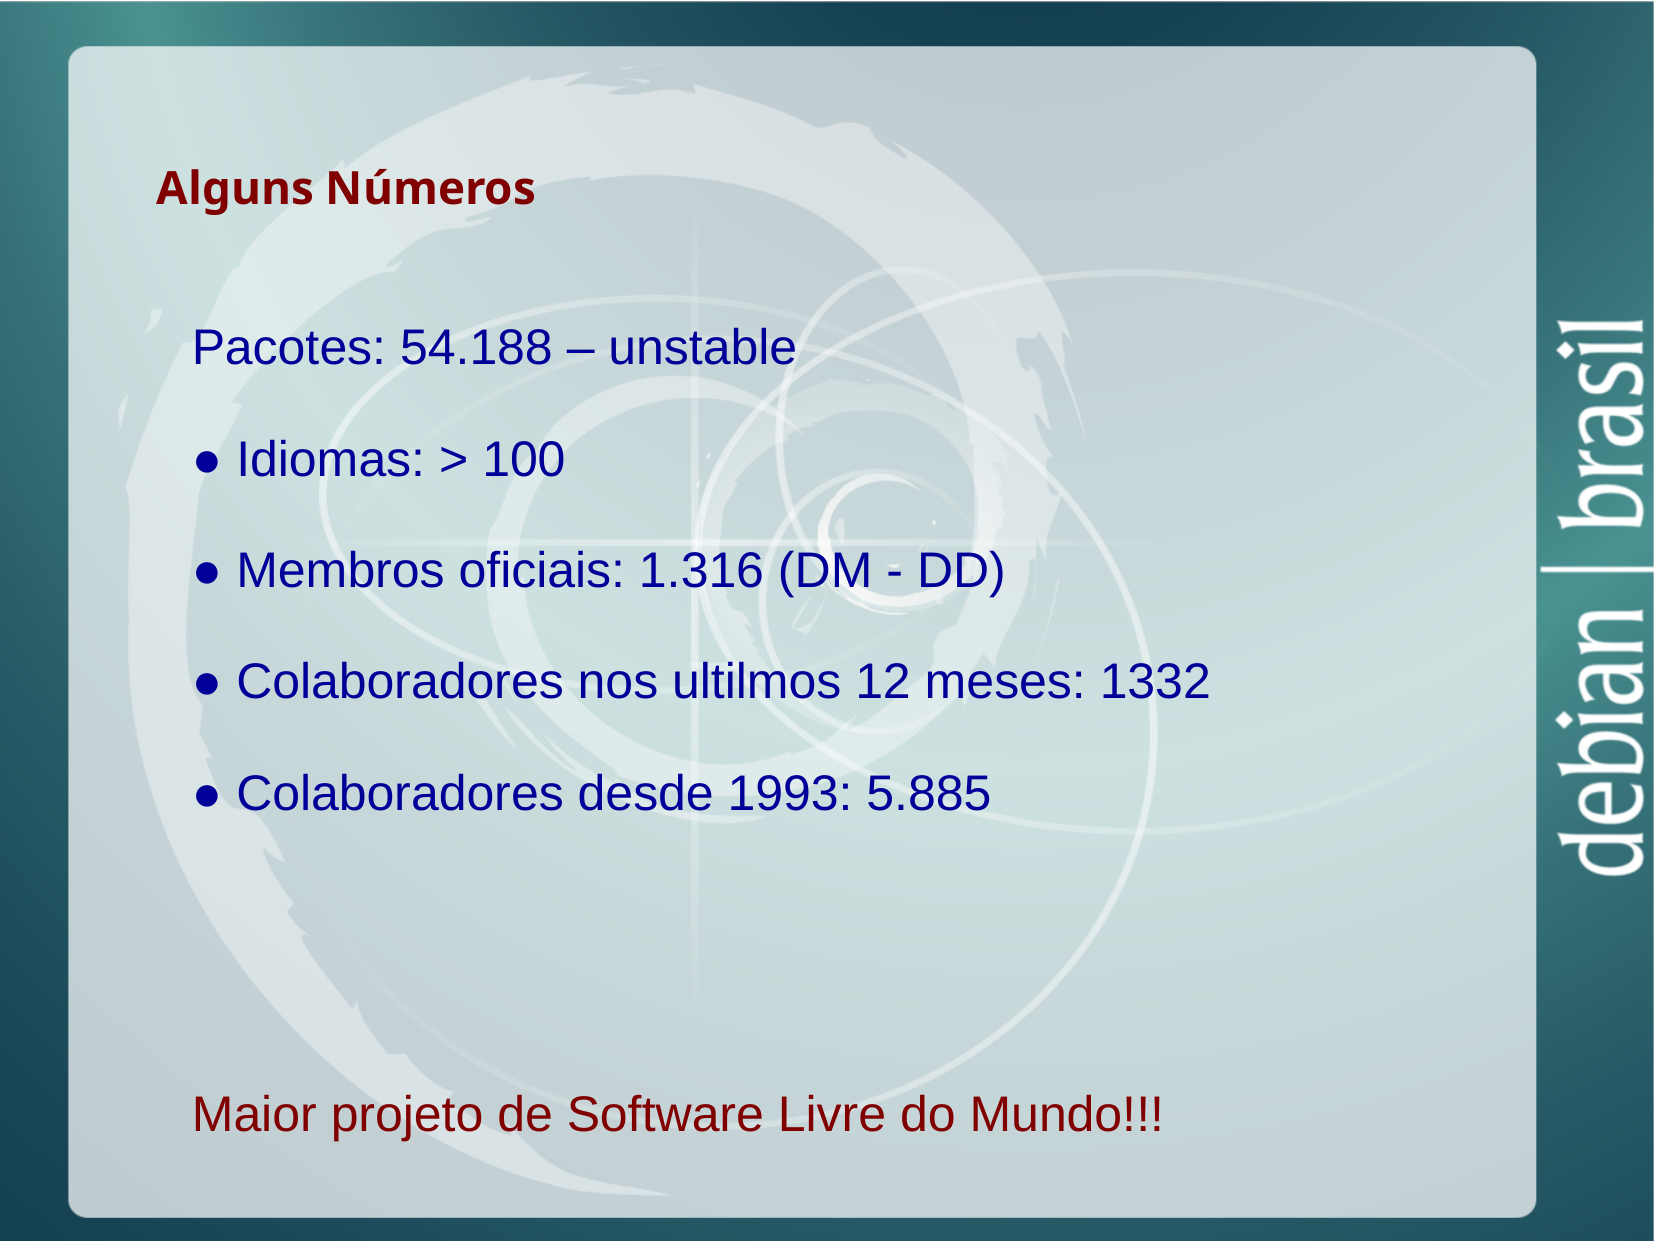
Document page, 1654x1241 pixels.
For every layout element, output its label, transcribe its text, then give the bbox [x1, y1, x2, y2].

text_box Alguns Números [141, 147, 910, 225]
text_box Pacotes: 54.188 – unstable ● Idiomas: > 100 ● Membros oficiais: 1.316 (DM - DD) ● Colaboradores nos ultilmos 12 meses: 1332 ● Colaboradores desde 1993: 5.885 Maior projeto de Software Livre do Mundo!!! [177, 311, 1512, 1150]
picture [0, 0, 1654, 1241]
